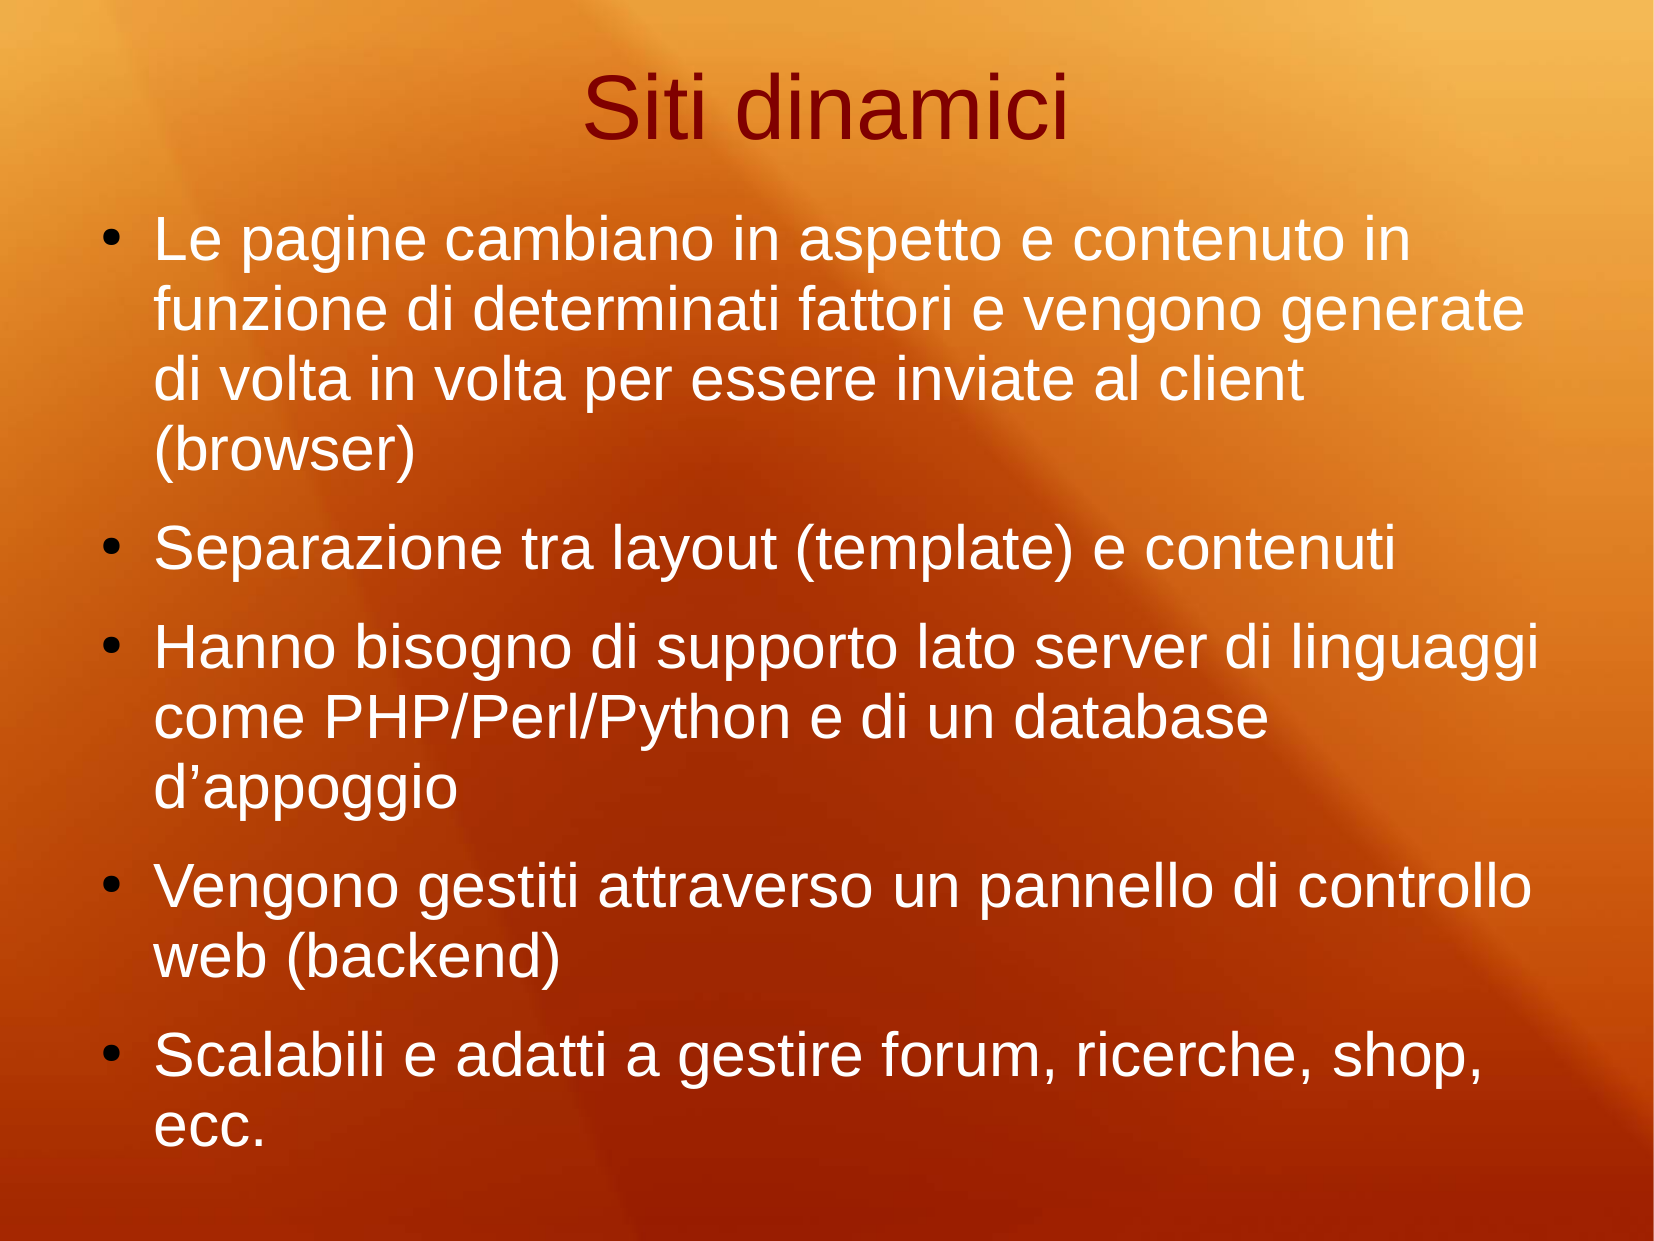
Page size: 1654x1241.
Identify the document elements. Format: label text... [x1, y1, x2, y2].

picture [0, 0, 1654, 1241]
title Siti dinamici [82, 49, 1571, 166]
list Le pagine cambiano in aspetto e contenuto in funzione di determinati fattori e vengono generate di volta in volta per essere inviate al client (browser) Separazione tra layout (template) e contenuti Hanno bisogno di supporto lato server di linguaggi come PHP/Perl/Python e di un database d’appoggio Vengono gestiti attraverso un pannello di controllo web (backend) Scalabili e adatti a gestire forum, ricerche, shop, ecc. [82, 204, 1571, 1190]
